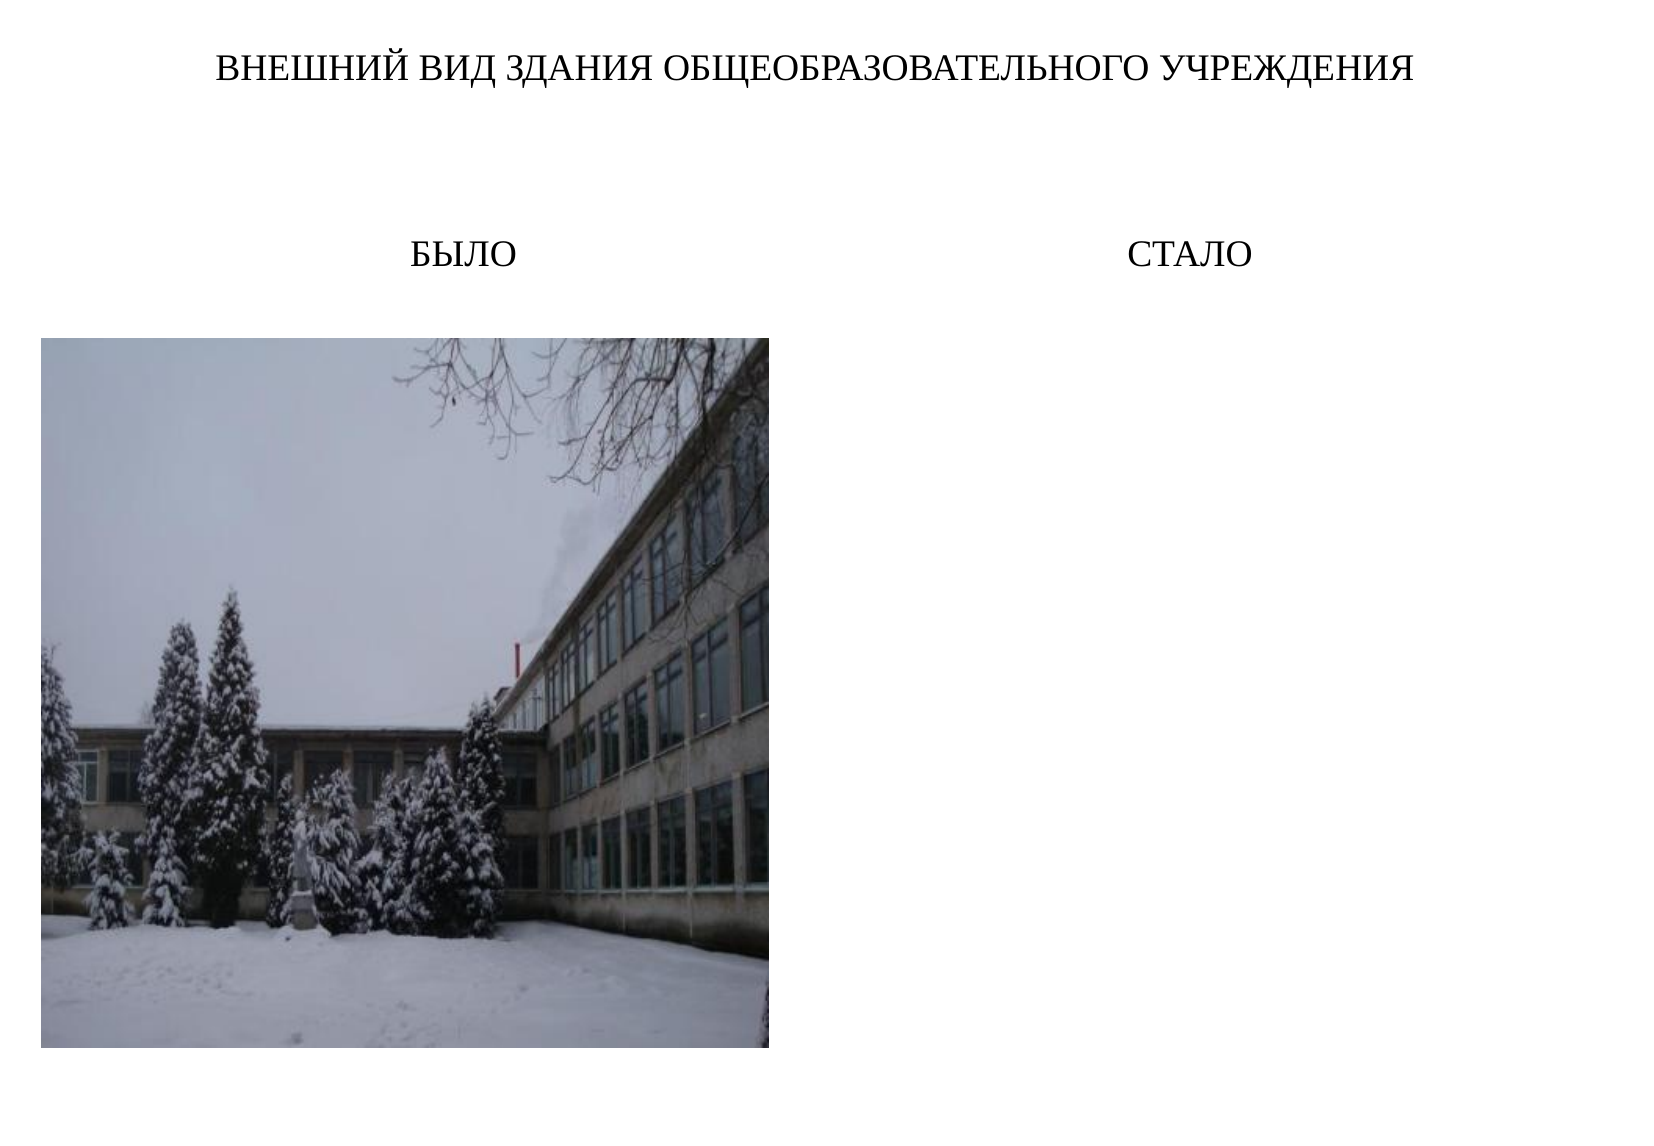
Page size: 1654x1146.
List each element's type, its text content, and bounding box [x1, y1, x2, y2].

text_box СТАЛО [979, 221, 1402, 282]
text_box ВНЕШНИЙ ВИД ЗДАНИЯ ОБЩЕОБРАЗОВАТЕЛЬНОГО УЧРЕЖДЕНИЯ [123, 33, 1507, 98]
picture [41, 338, 769, 1048]
text_box БЫЛО [240, 221, 687, 282]
